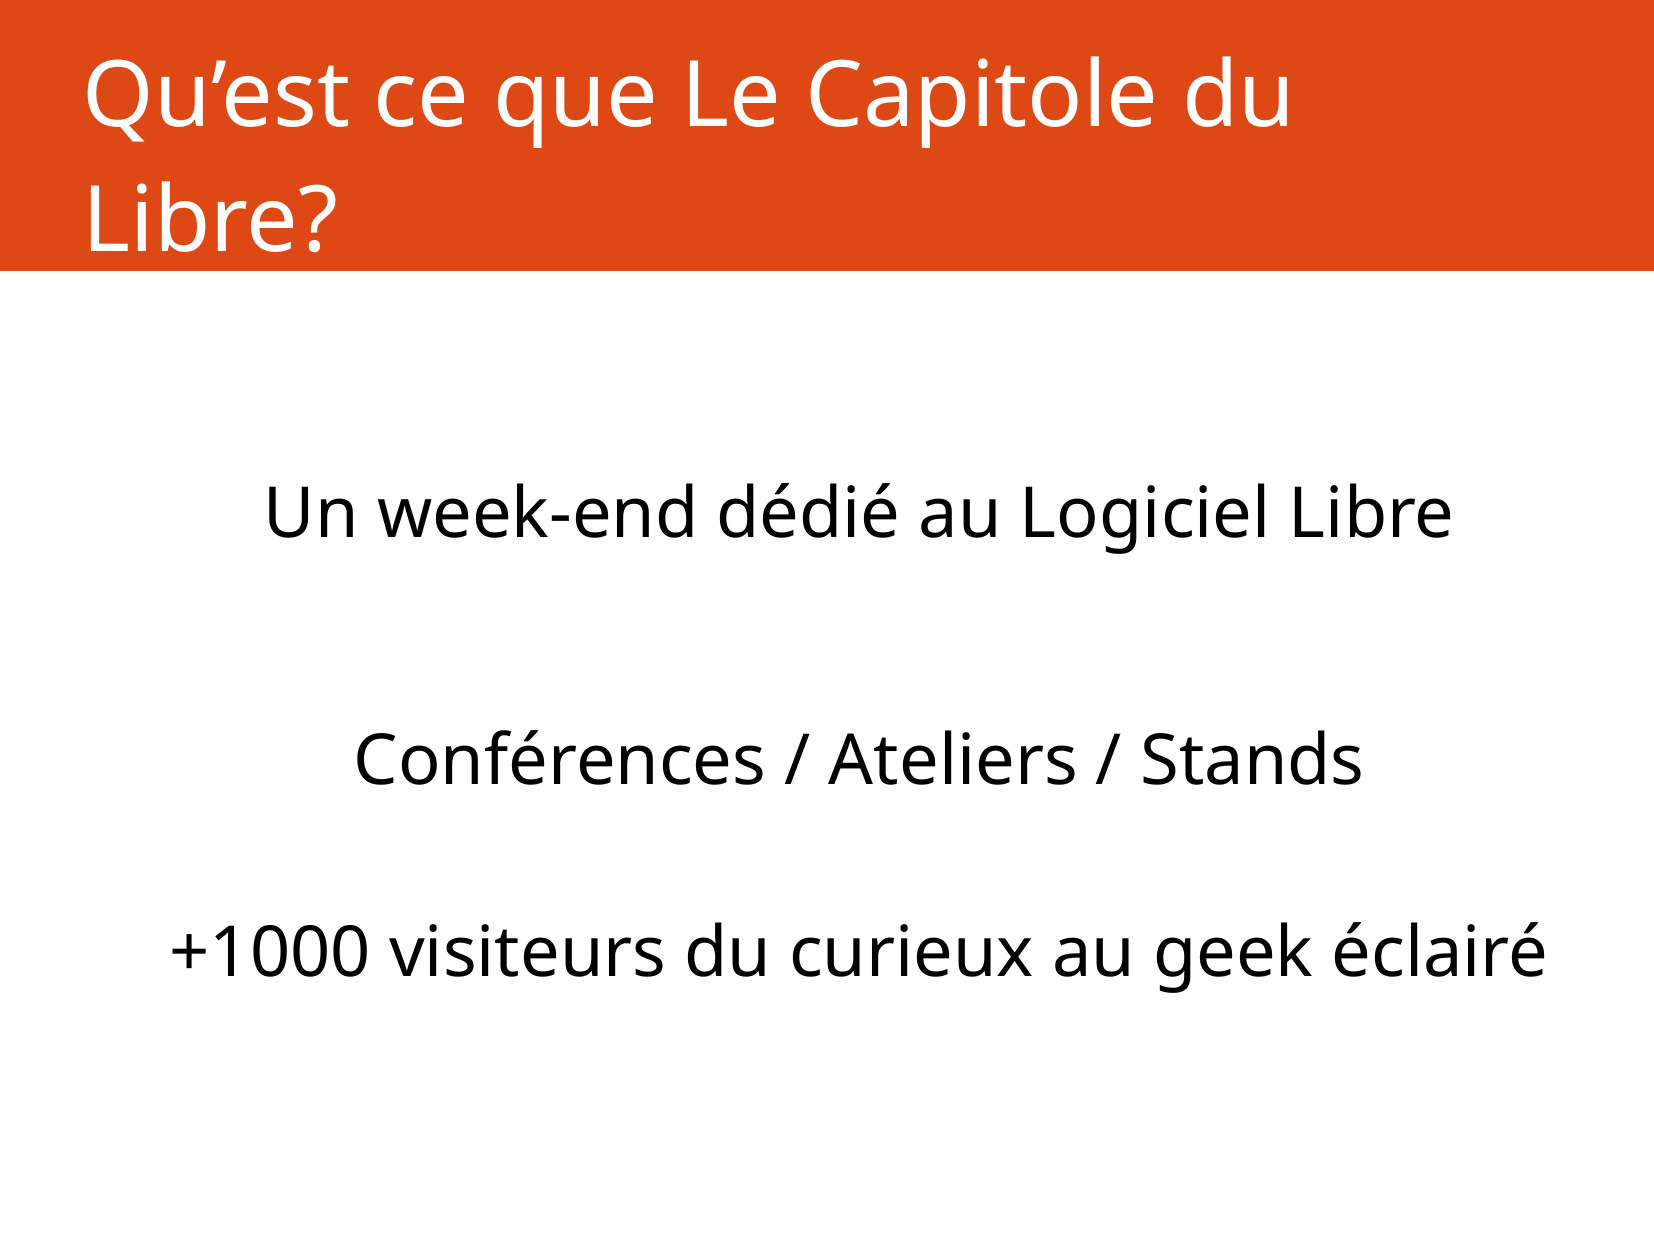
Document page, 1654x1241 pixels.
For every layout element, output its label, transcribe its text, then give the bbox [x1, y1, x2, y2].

title Qu’est ce que Le Capitole du Libre? [82, 49, 1571, 257]
text_box [0, 0, 1654, 271]
list Un week-end dédié au Logiciel Libre Conférences / Ateliers / Stands +1000 visiteurs du curieux au geek éclairé [82, 290, 1571, 1010]
